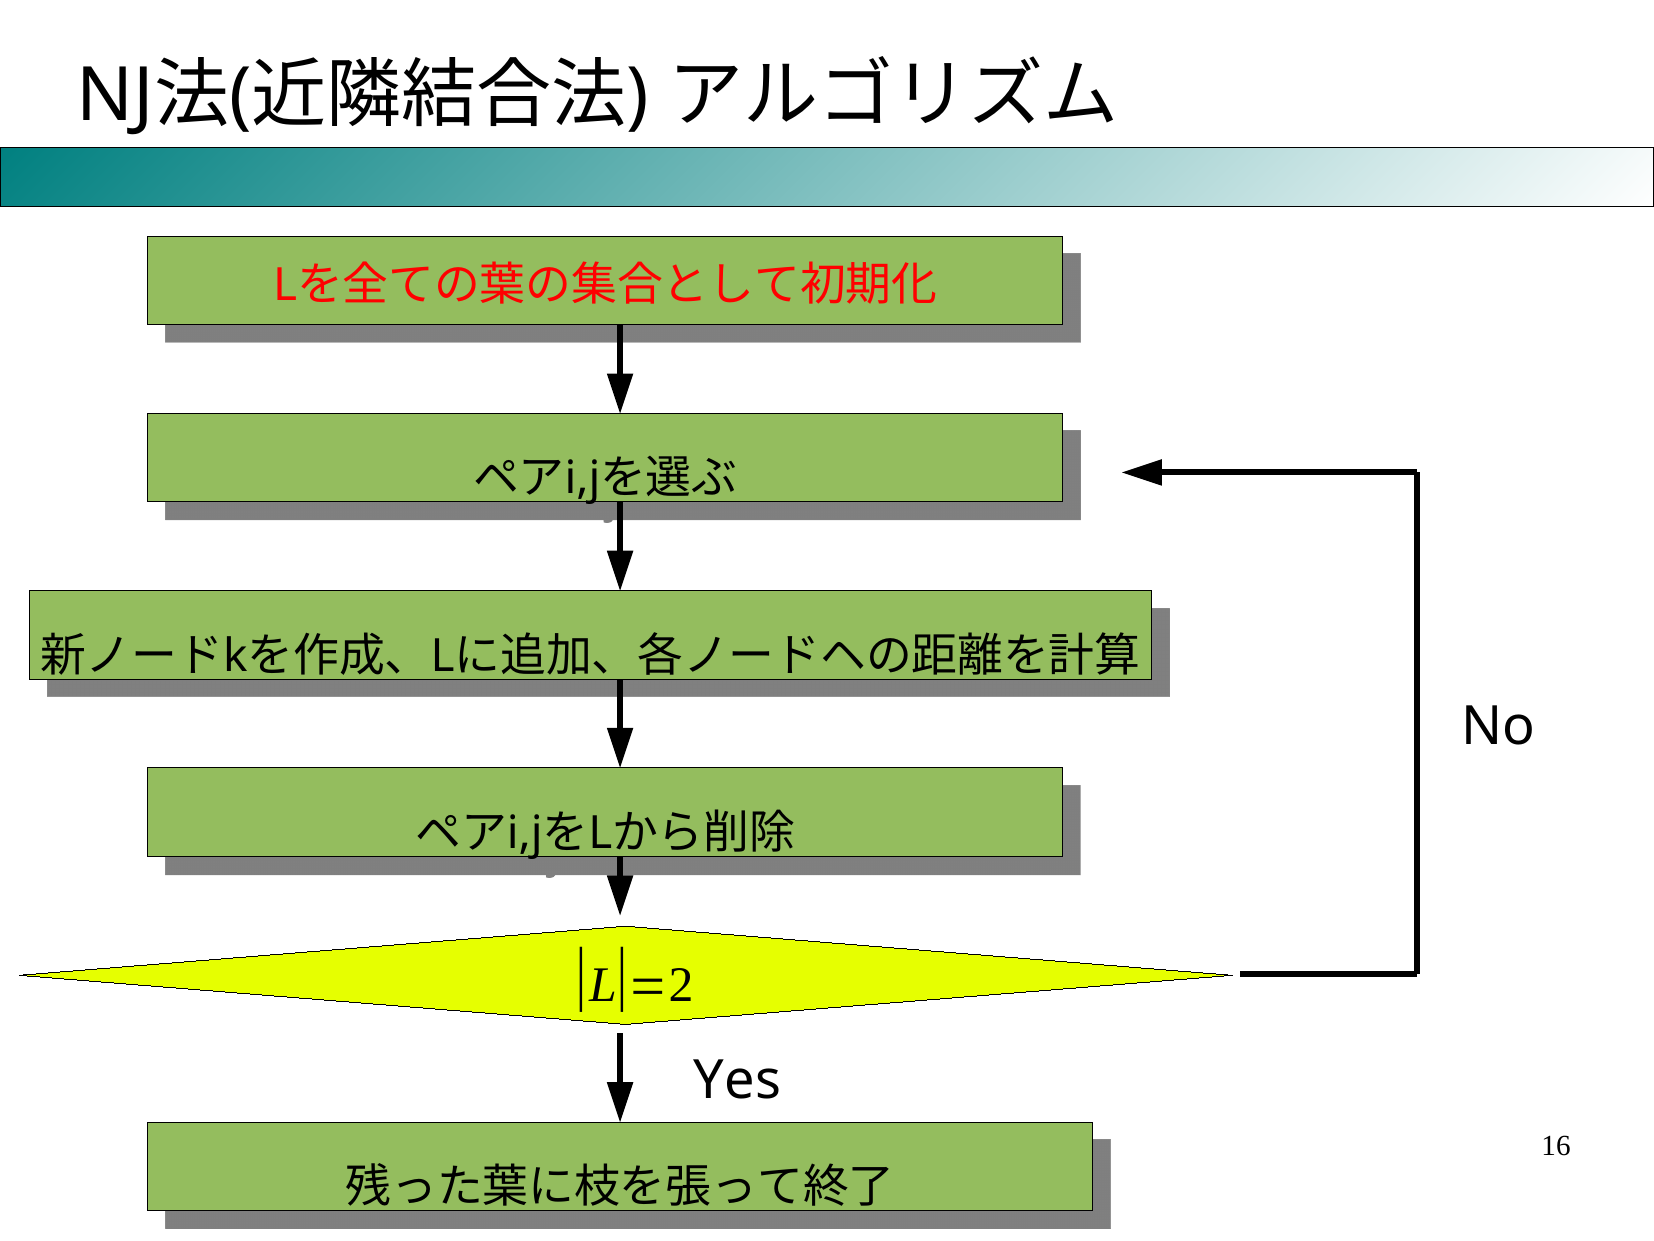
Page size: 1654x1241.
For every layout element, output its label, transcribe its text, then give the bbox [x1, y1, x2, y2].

chart [565, 944, 701, 1016]
text_box 残った葉に枝を張って終了 [147, 1122, 1093, 1211]
text_box ペアi,jをLから削除 [147, 767, 1063, 857]
text_box [19, 926, 1233, 1025]
text_box No [1446, 679, 1595, 753]
text_box Yes [679, 1033, 827, 1107]
text_box ペアi,jを選ぶ [147, 413, 1063, 502]
title NJ法(近隣結合法) アルゴリズム [76, 29, 1565, 148]
text_box 新ノードkを作成、Lに追加、各ノードヘの距離を計算 [29, 590, 1152, 680]
text_box Lを全ての葉の集合として初期化 [147, 236, 1063, 325]
